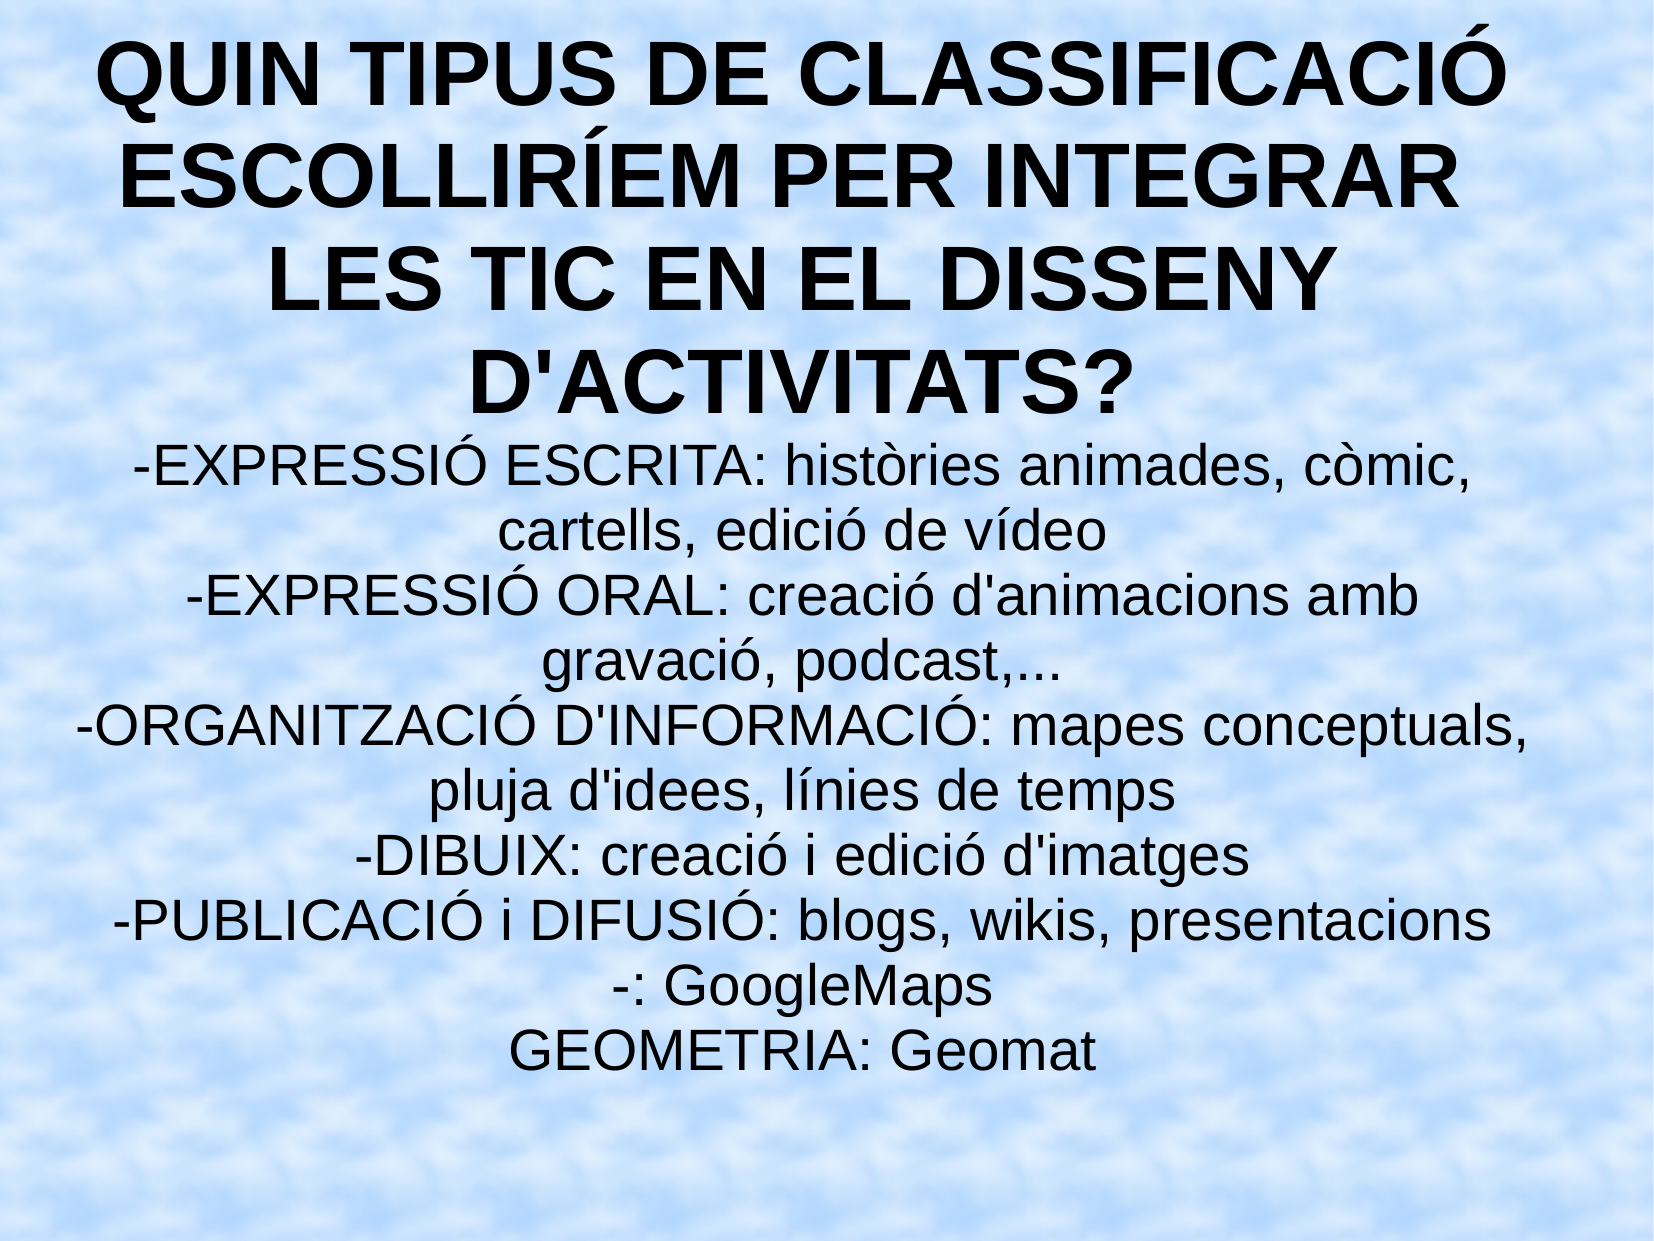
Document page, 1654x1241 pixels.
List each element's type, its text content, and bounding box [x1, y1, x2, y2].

picture [0, 0, 1654, 1241]
title QUIN TIPUS DE CLASSIFICACIÓ ESCOLLIRÍEM PER INTEGRAR LES TIC EN EL DISSENY D'ACTIVITATS? -EXPRESSIÓ ESCRITA: històries animades, còmic, cartells, edició de vídeo -EXPRESSIÓ ORAL: creació d'animacions amb gravació, podcast,... -ORGANITZACIÓ D'INFORMACIÓ: mapes conceptuals, pluja d'idees, línies de temps -DIBUIX: creació i edició d'imatges -PUBLICACIÓ i DIFUSIÓ: blogs, wikis, presentacions -: GoogleMaps GEOMETRIA: Geomat [59, 23, 1548, 1212]
